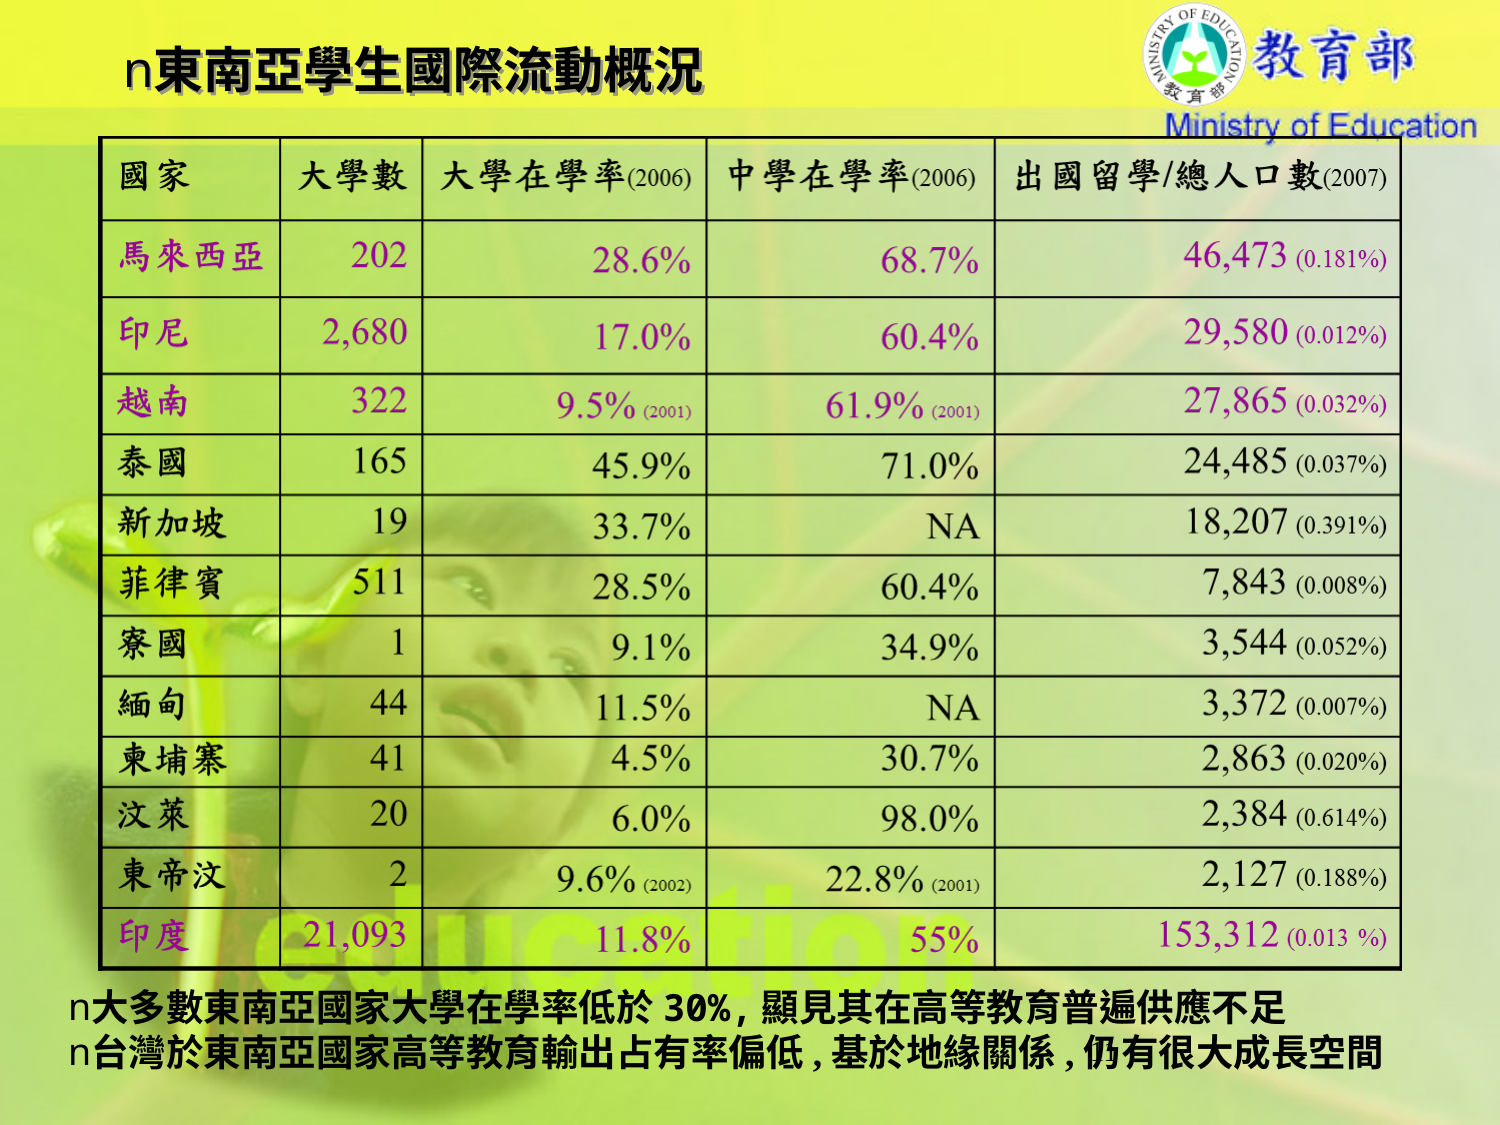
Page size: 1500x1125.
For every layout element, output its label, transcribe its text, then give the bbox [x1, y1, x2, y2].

text_box 東南亞學生國際流動概況 [88, 31, 739, 107]
text_box 大多數東南亞國家大學在學率低於30%,顯見其在高等教育普遍供應不足 台灣於東南亞國家高等教育輸出占有率偏低,基於地緣關係,仍有很大成長空間 [53, 976, 1447, 1125]
picture [92, 137, 1402, 976]
